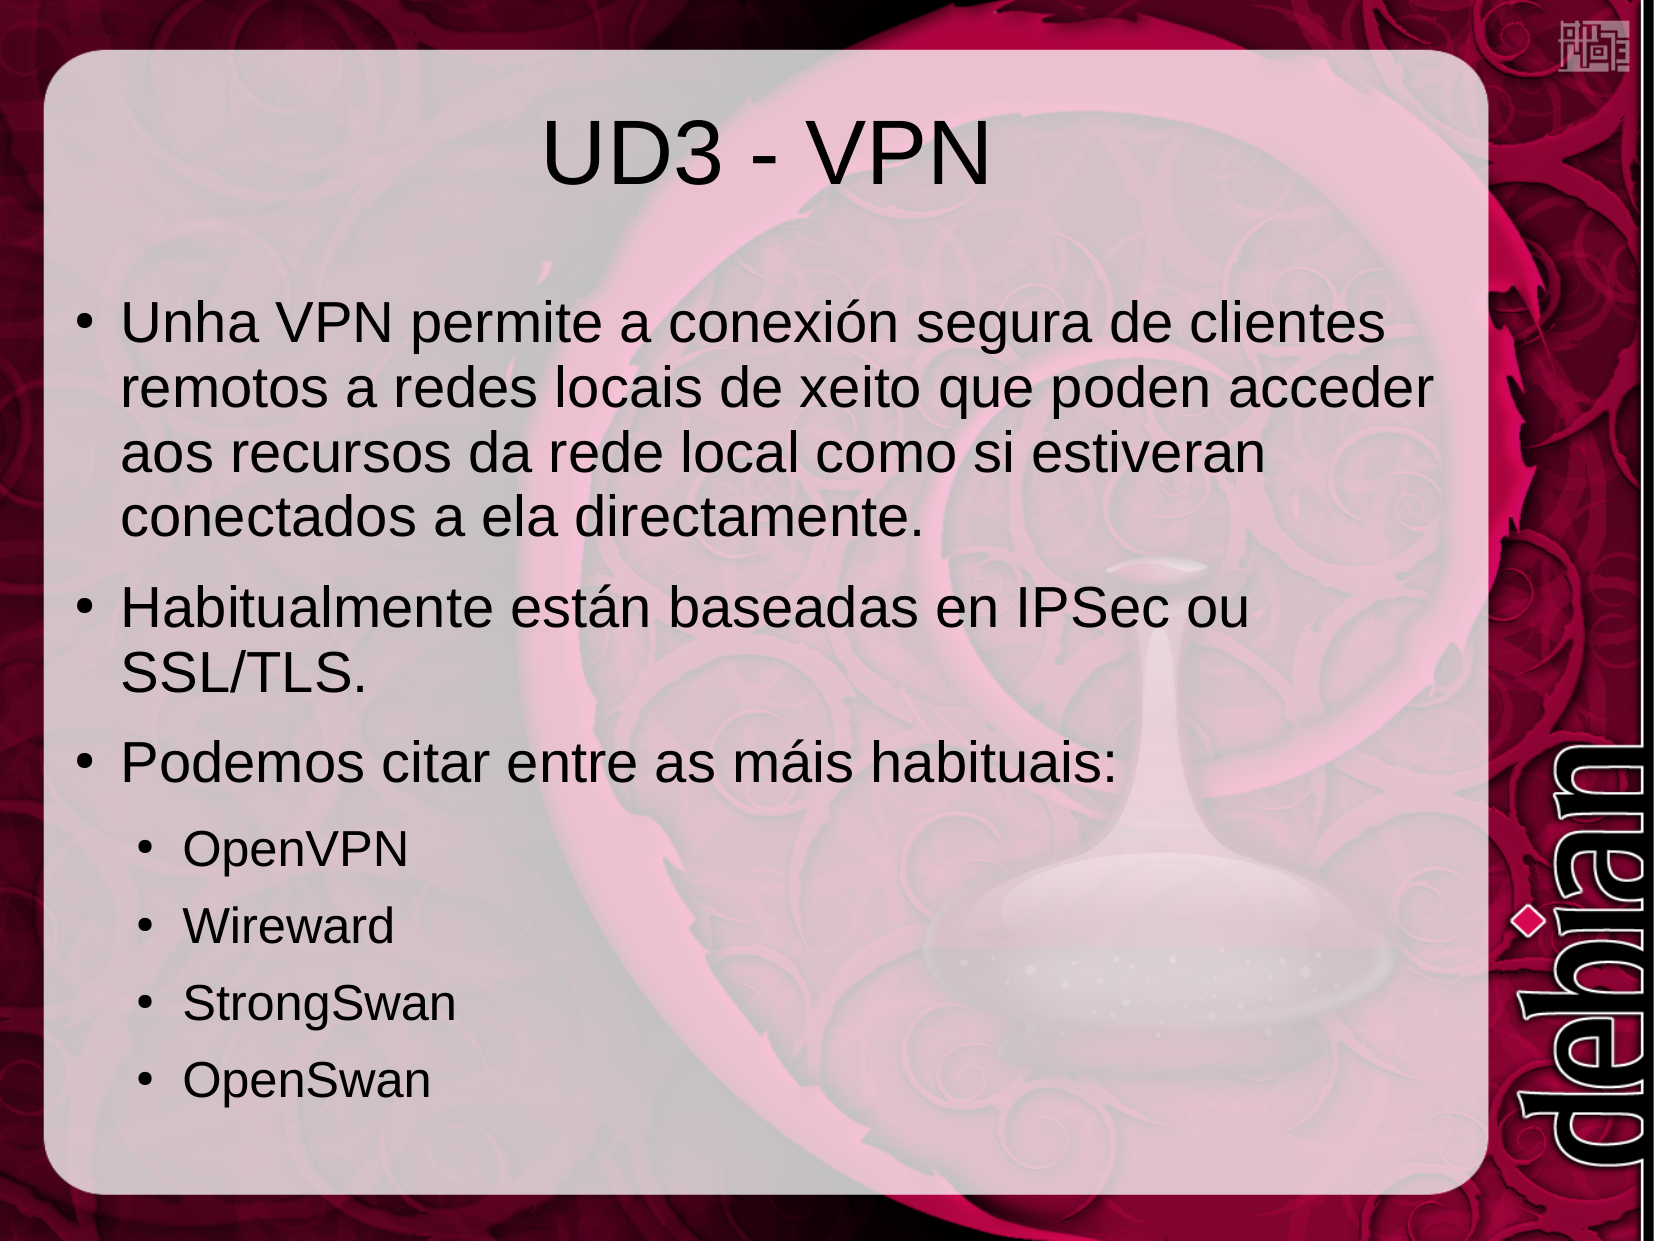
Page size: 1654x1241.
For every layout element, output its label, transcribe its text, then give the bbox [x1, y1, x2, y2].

list Unha VPN permite a conexión segura de clientes remotos a redes locais de xeito que poden acceder aos recursos da rede local como si estiveran conectados a ela directamente. Habitualmente están baseadas en IPSec ou SSL/TLS. Podemos citar entre as máis habituais: OpenVPN Wireward StrongSwan OpenSwan [59, 290, 1477, 1109]
title UD3 - VPN [59, 49, 1477, 257]
picture [0, 0, 1654, 1241]
